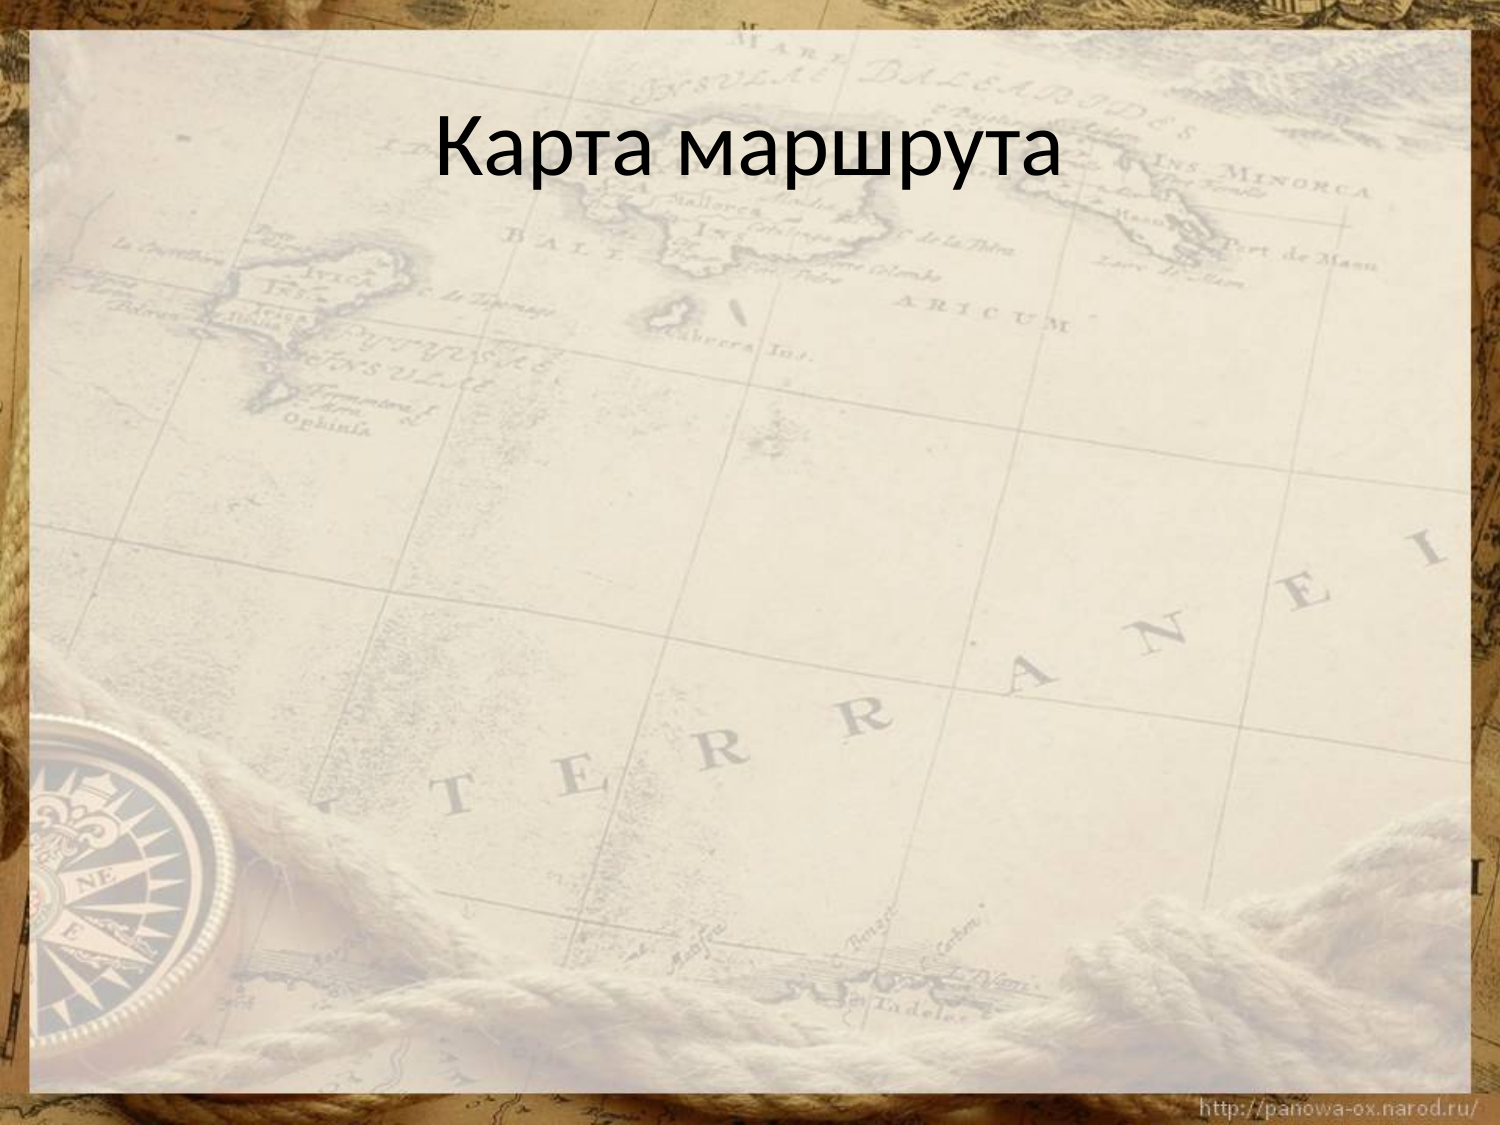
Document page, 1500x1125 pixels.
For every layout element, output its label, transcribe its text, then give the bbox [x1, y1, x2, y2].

title Карта маршрута [75, 45, 1426, 233]
